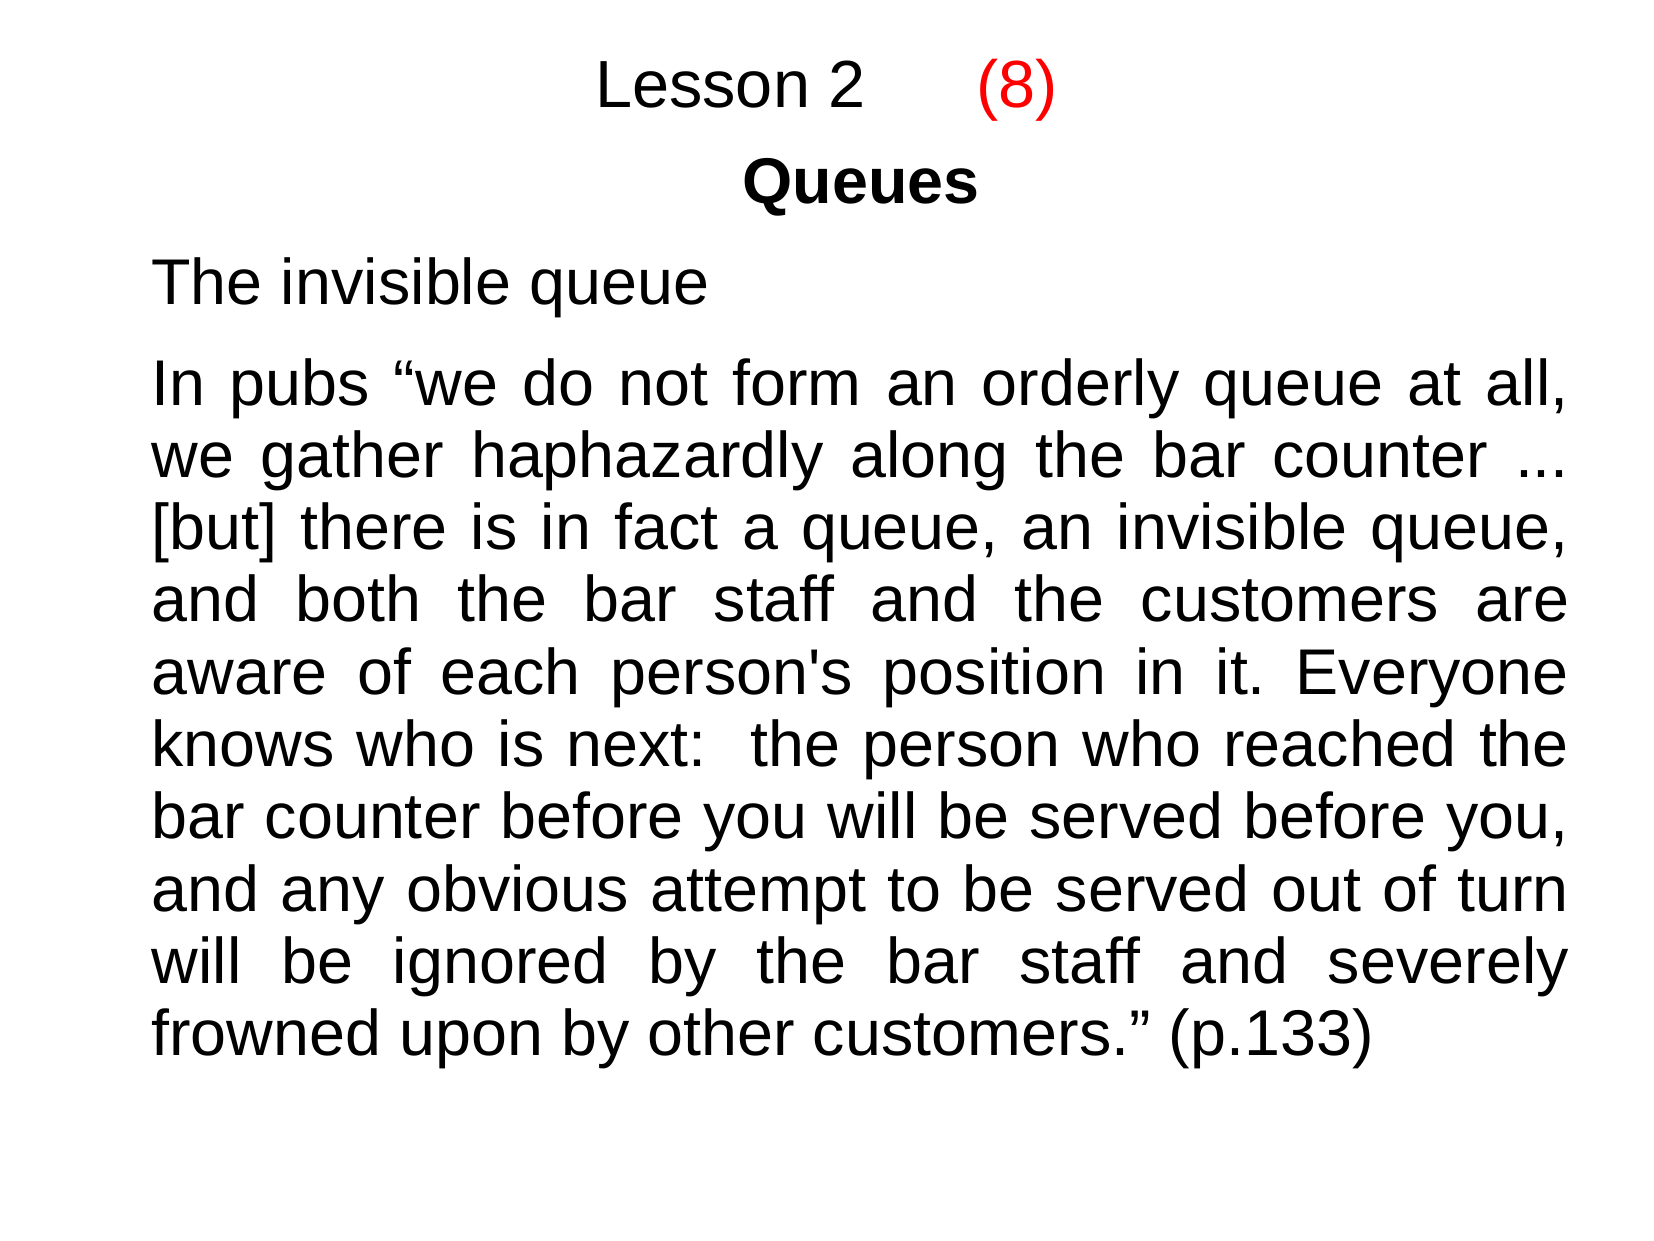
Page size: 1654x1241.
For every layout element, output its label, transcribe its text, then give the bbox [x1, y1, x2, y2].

title Lesson 2 (8) [82, 24, 1571, 144]
list Queues The invisible queue In pubs “we do not form an orderly queue at all, we gather haphazardly along the bar counter ... [but] there is in fact a queue, an invisible queue, and both the bar staff and the customers are aware of each person's position in it. Everyone knows who is next: the person who reached the bar counter before you will be served before you, and any obvious attempt to be served out of turn will be ignored by the bar staff and severely frowned upon by other customers.” (p.133) [82, 144, 1571, 1123]
